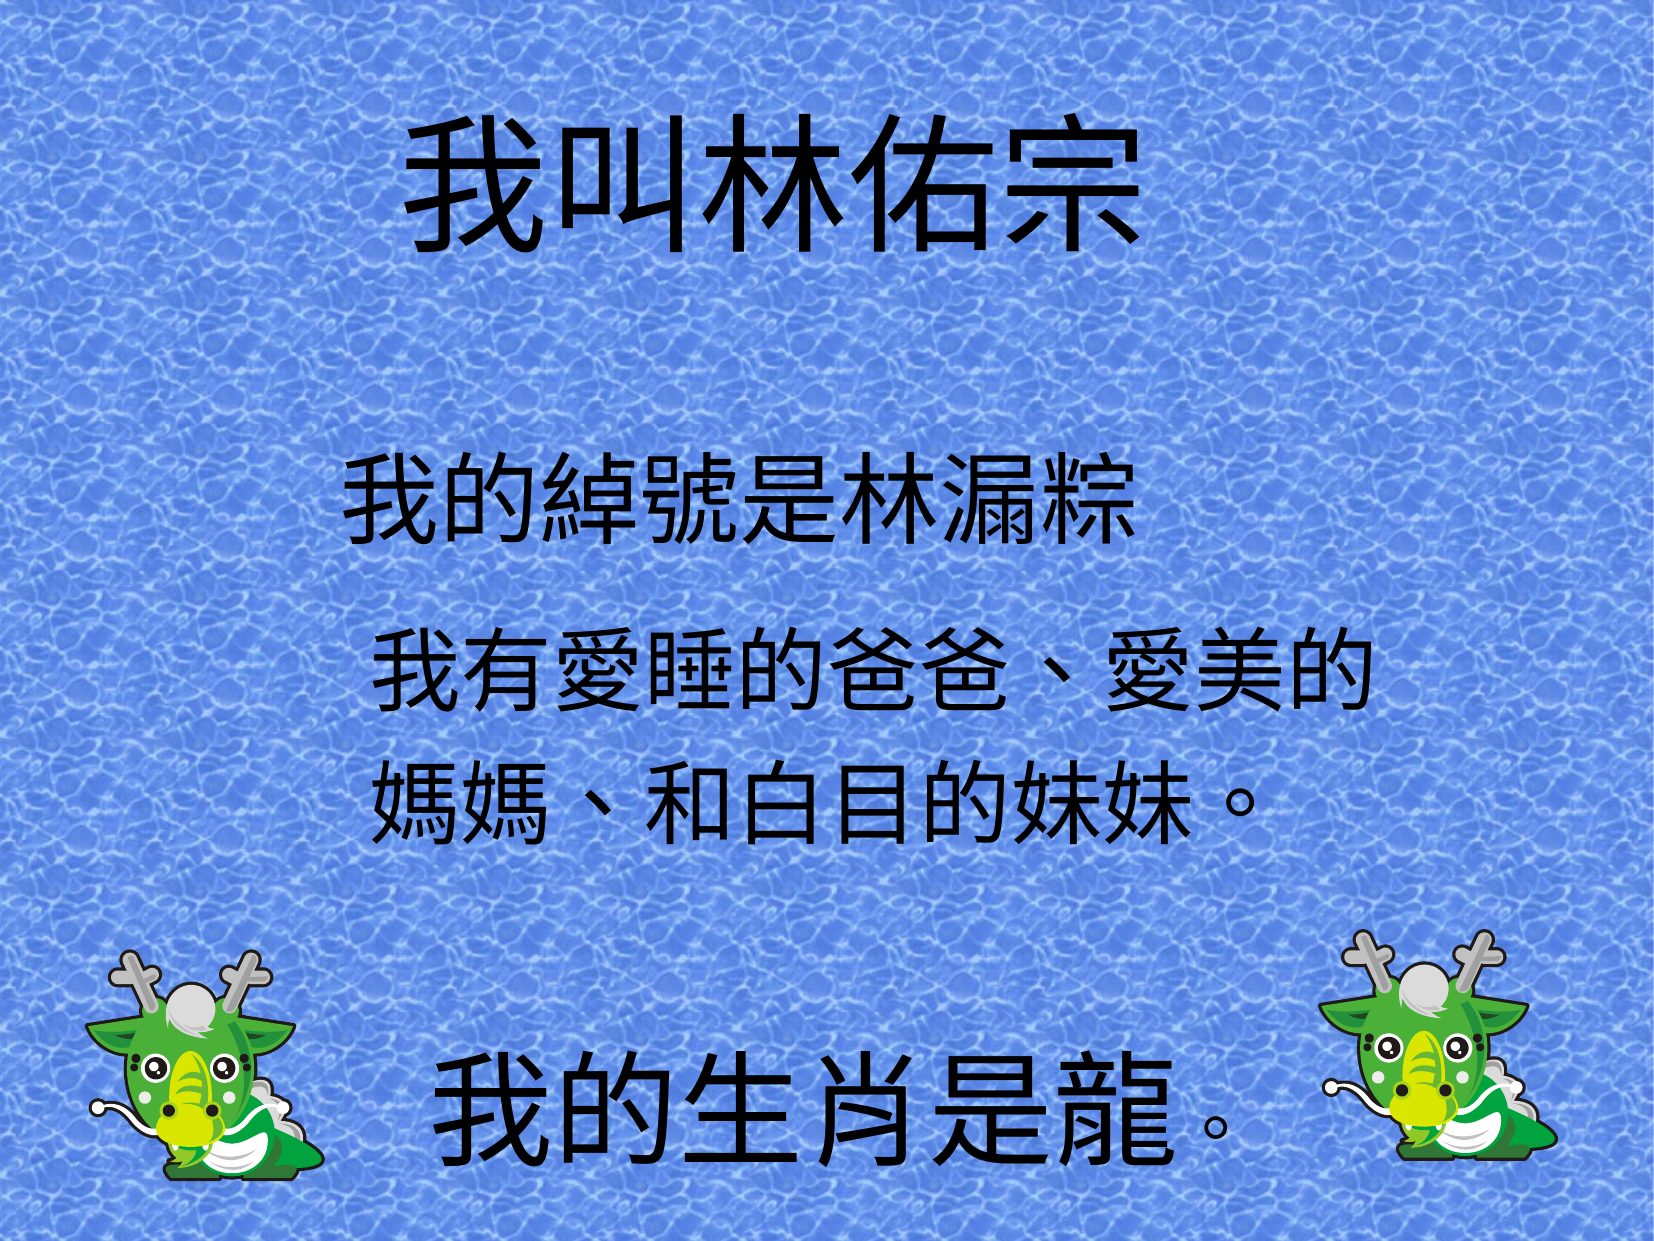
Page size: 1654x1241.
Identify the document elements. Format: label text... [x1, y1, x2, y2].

text_box 我有愛睡的爸爸、愛美的媽媽、和白目的妹妹。 [354, 590, 1477, 826]
text_box 我叫林佑宗 [383, 59, 1359, 296]
text_box [413, 1151, 532, 1227]
text_box 我的綽號是林漏粽 [324, 413, 1182, 549]
picture [0, 0, 1654, 1241]
text_box 我的生肖是龍。 [413, 1003, 1300, 1182]
